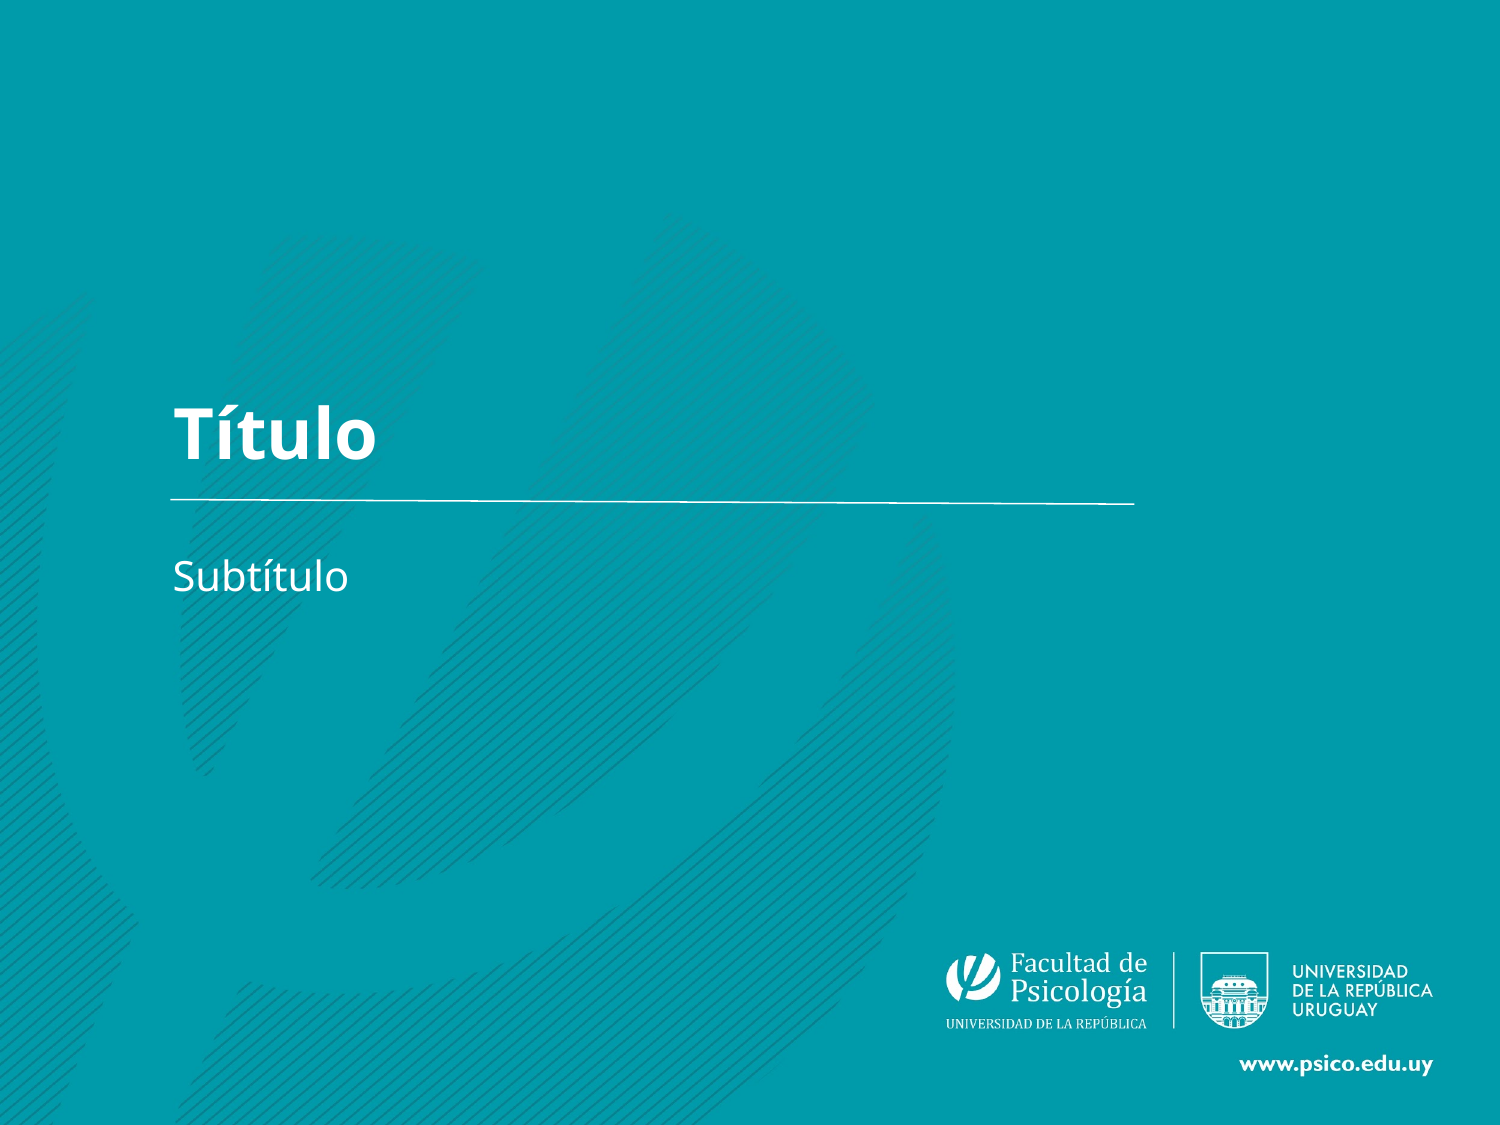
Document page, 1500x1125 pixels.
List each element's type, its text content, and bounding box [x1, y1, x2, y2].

text_box Título [158, 122, 1224, 489]
picture [0, 0, 1500, 1125]
text_box Subtítulo [157, 527, 1177, 608]
